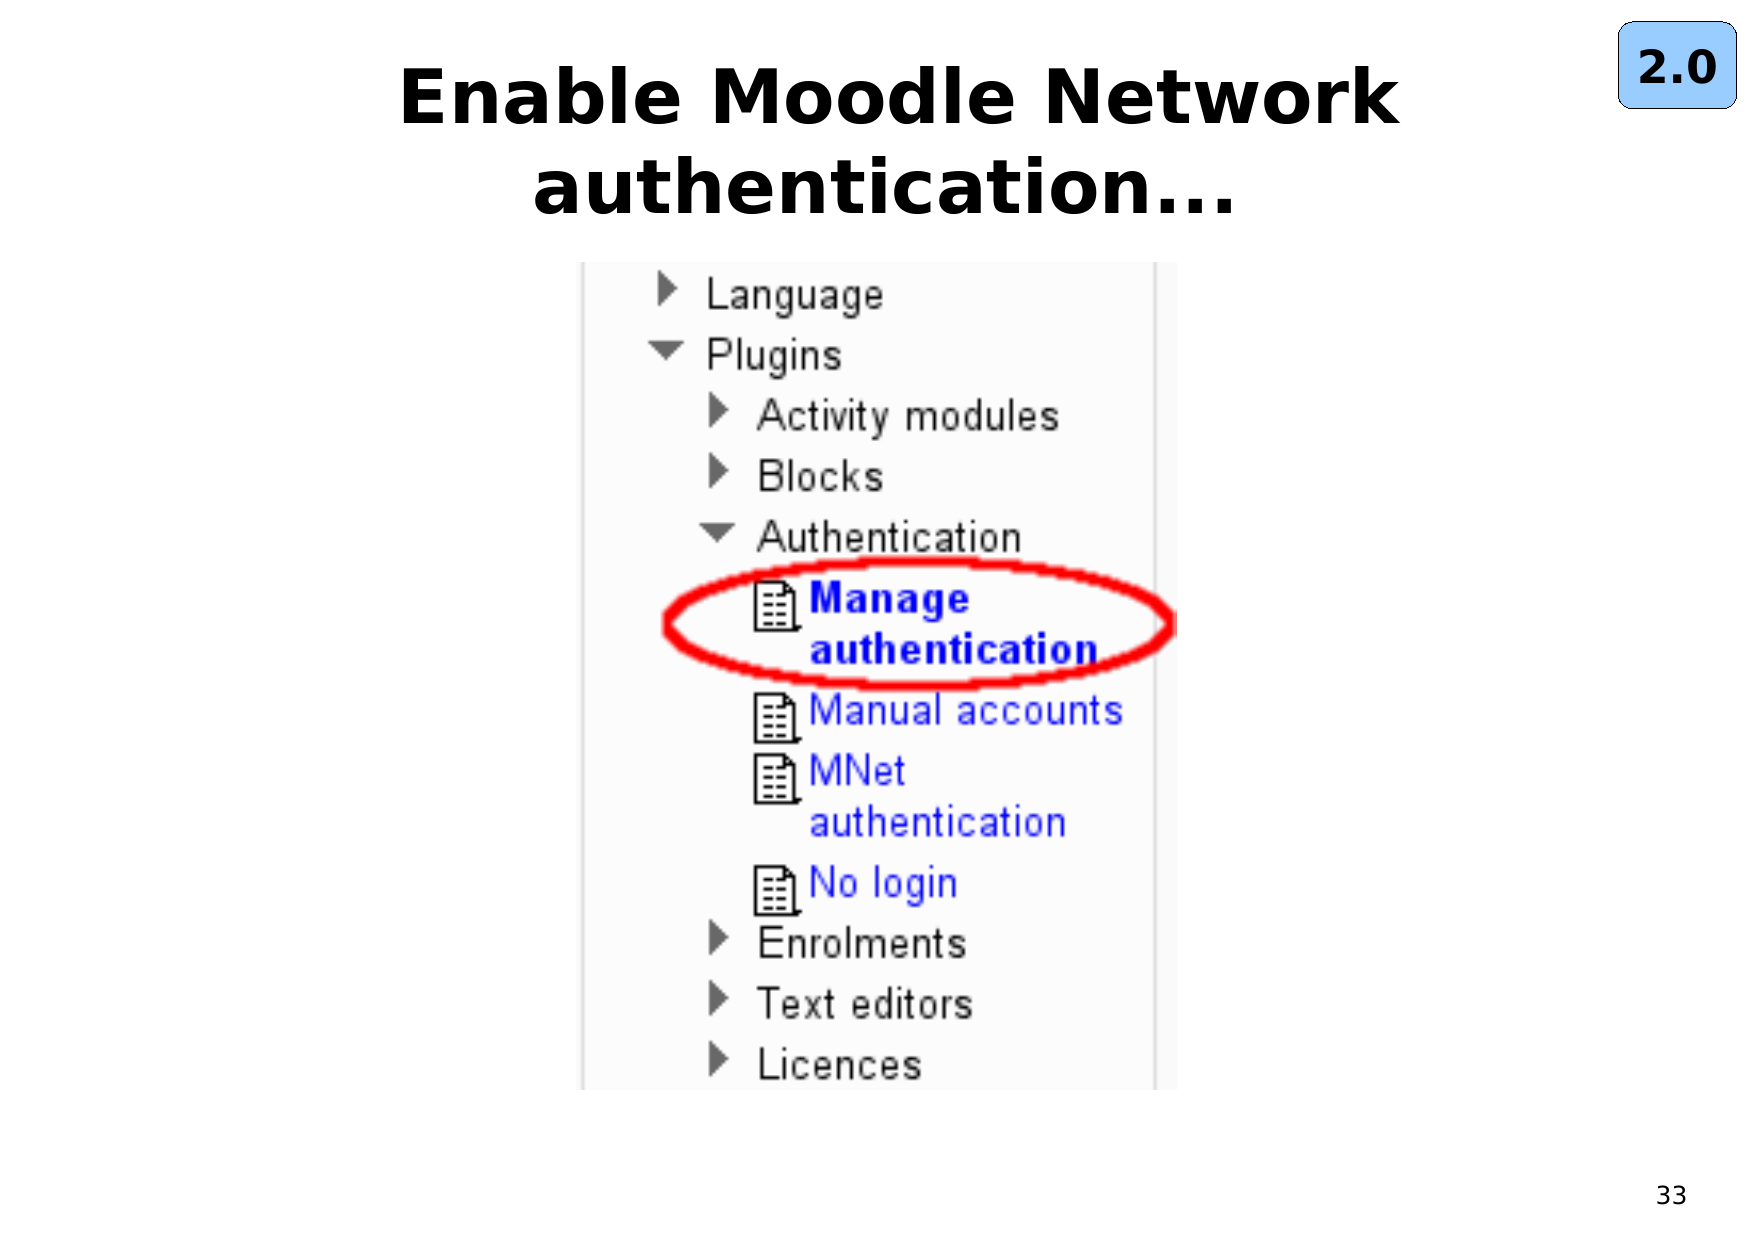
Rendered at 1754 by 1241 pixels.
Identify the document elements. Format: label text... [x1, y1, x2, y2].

title Enable Moodle Network authentication... [59, 34, 1713, 242]
picture [576, 262, 1177, 1090]
text_box 2.0 [1618, 21, 1737, 109]
